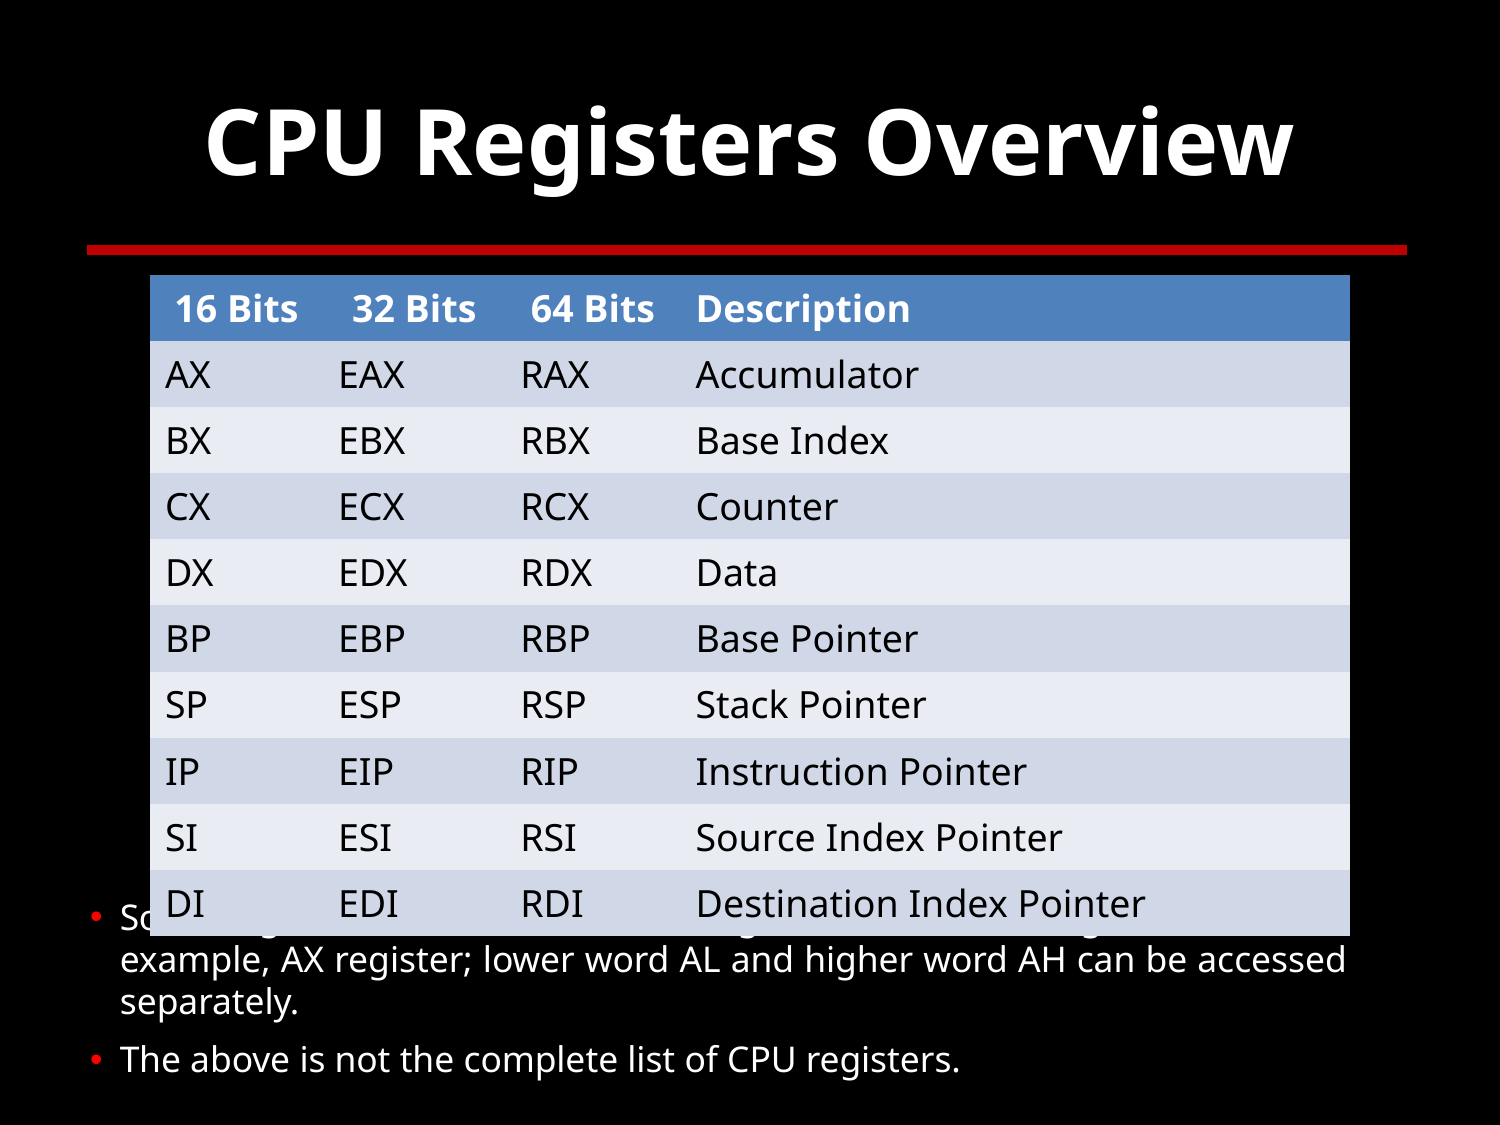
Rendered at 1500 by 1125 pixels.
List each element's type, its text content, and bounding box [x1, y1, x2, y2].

table_cell Stack Pointer [681, 672, 1350, 738]
table_cell IP [150, 738, 323, 804]
table_cell RAX [505, 341, 681, 407]
table_cell BX [150, 407, 323, 473]
table_header 64 Bits [505, 275, 681, 341]
table_cell EBX [323, 407, 505, 473]
table_cell RSI [505, 804, 681, 870]
table_cell DX [150, 539, 323, 605]
table_cell BP [150, 605, 323, 672]
table_cell DI [150, 870, 323, 936]
table_cell Base Index [681, 407, 1350, 473]
table_cell EAX [323, 341, 505, 407]
table_cell RDI [505, 870, 681, 936]
table_cell EDX [323, 539, 505, 605]
table_cell RIP [505, 738, 681, 804]
table_cell CX [150, 473, 323, 539]
table_cell EBP [323, 605, 505, 672]
table_cell EDI [323, 870, 505, 936]
table_cell RSP [505, 672, 681, 738]
table_cell ESI [323, 804, 505, 870]
table_cell Destination Index Pointer [681, 870, 1350, 936]
table_cell Data [681, 539, 1350, 605]
table_cell ESP [323, 672, 505, 738]
table_cell Base Pointer [681, 605, 1350, 672]
table_cell Instruction Pointer [681, 738, 1350, 804]
table_cell EIP [323, 738, 505, 804]
table_header Description [681, 275, 1350, 341]
table_cell Counter [681, 473, 1350, 539]
table_header 16 Bits [150, 275, 323, 341]
table_cell RDX [505, 539, 681, 605]
table_cell RCX [505, 473, 681, 539]
table_cell Source Index Pointer [681, 804, 1350, 870]
table_cell SP [150, 672, 323, 738]
table_cell ECX [323, 473, 505, 539]
table_header 32 Bits [323, 275, 505, 341]
table_cell AX [150, 341, 323, 407]
table_cell RBX [505, 407, 681, 473]
table_cell Accumulator [681, 341, 1350, 407]
table_cell SI [150, 804, 323, 870]
list Some registers can be accessed using there lower and higher words. For example, AX register; lower word AL and higher word AH can be accessed separately. The above is not the complete list of CPU registers. [75, 887, 1363, 1088]
title CPU Registers Overview [75, 45, 1425, 233]
table_cell RBP [505, 605, 681, 672]
